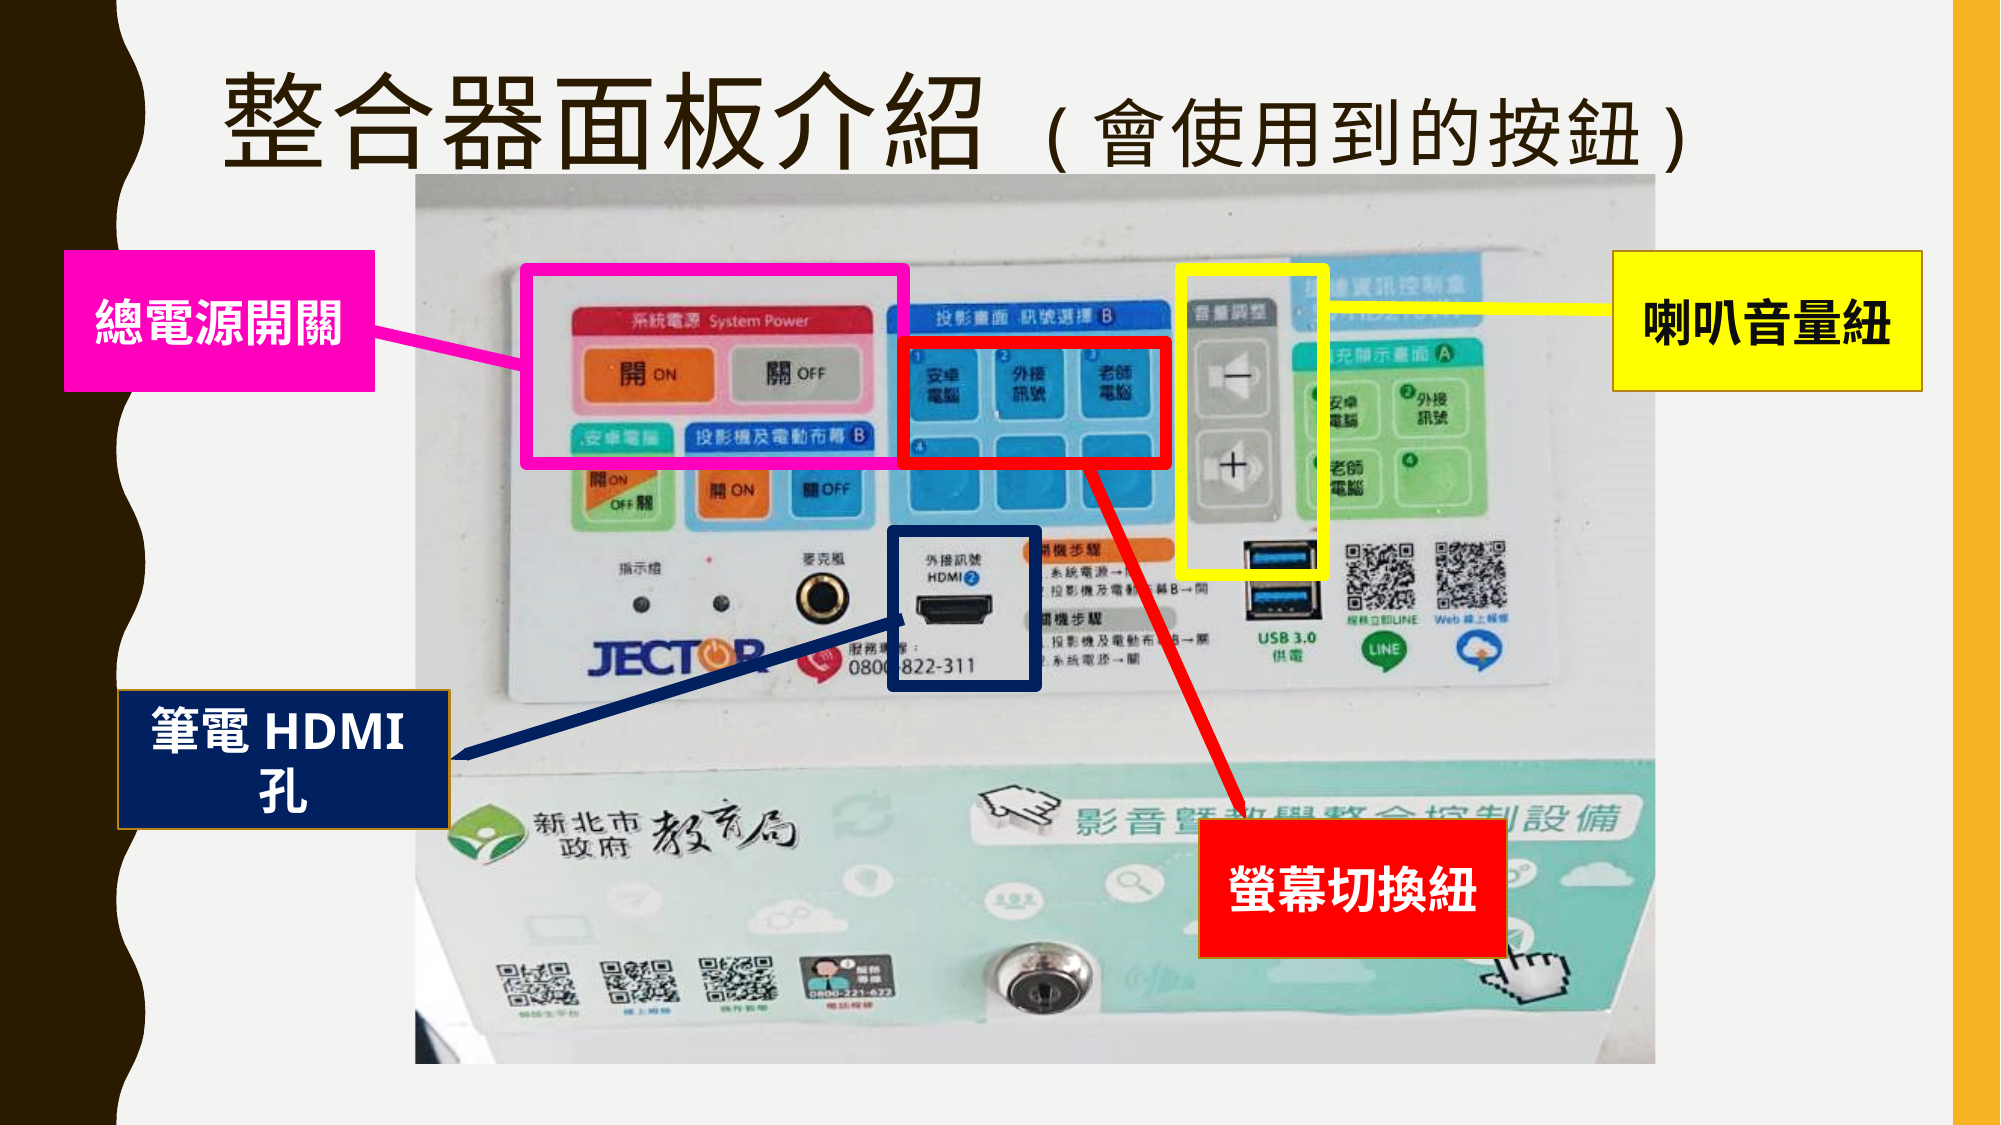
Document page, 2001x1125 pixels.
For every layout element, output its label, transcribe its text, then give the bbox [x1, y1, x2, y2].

picture [899, 537, 1029, 680]
text_box 筆電HDMI孔 [118, 690, 450, 829]
text_box 總電源開關 [65, 251, 374, 391]
text_box 螢幕切換紐 [1199, 819, 1507, 958]
title 整合器面板介紹 (會使用到的按鈕) [205, 62, 1876, 308]
picture [1187, 276, 1317, 569]
picture [415, 174, 1656, 1064]
picture [533, 276, 897, 457]
picture [910, 349, 1160, 457]
text_box 喇叭音量紐 [1613, 251, 1922, 391]
